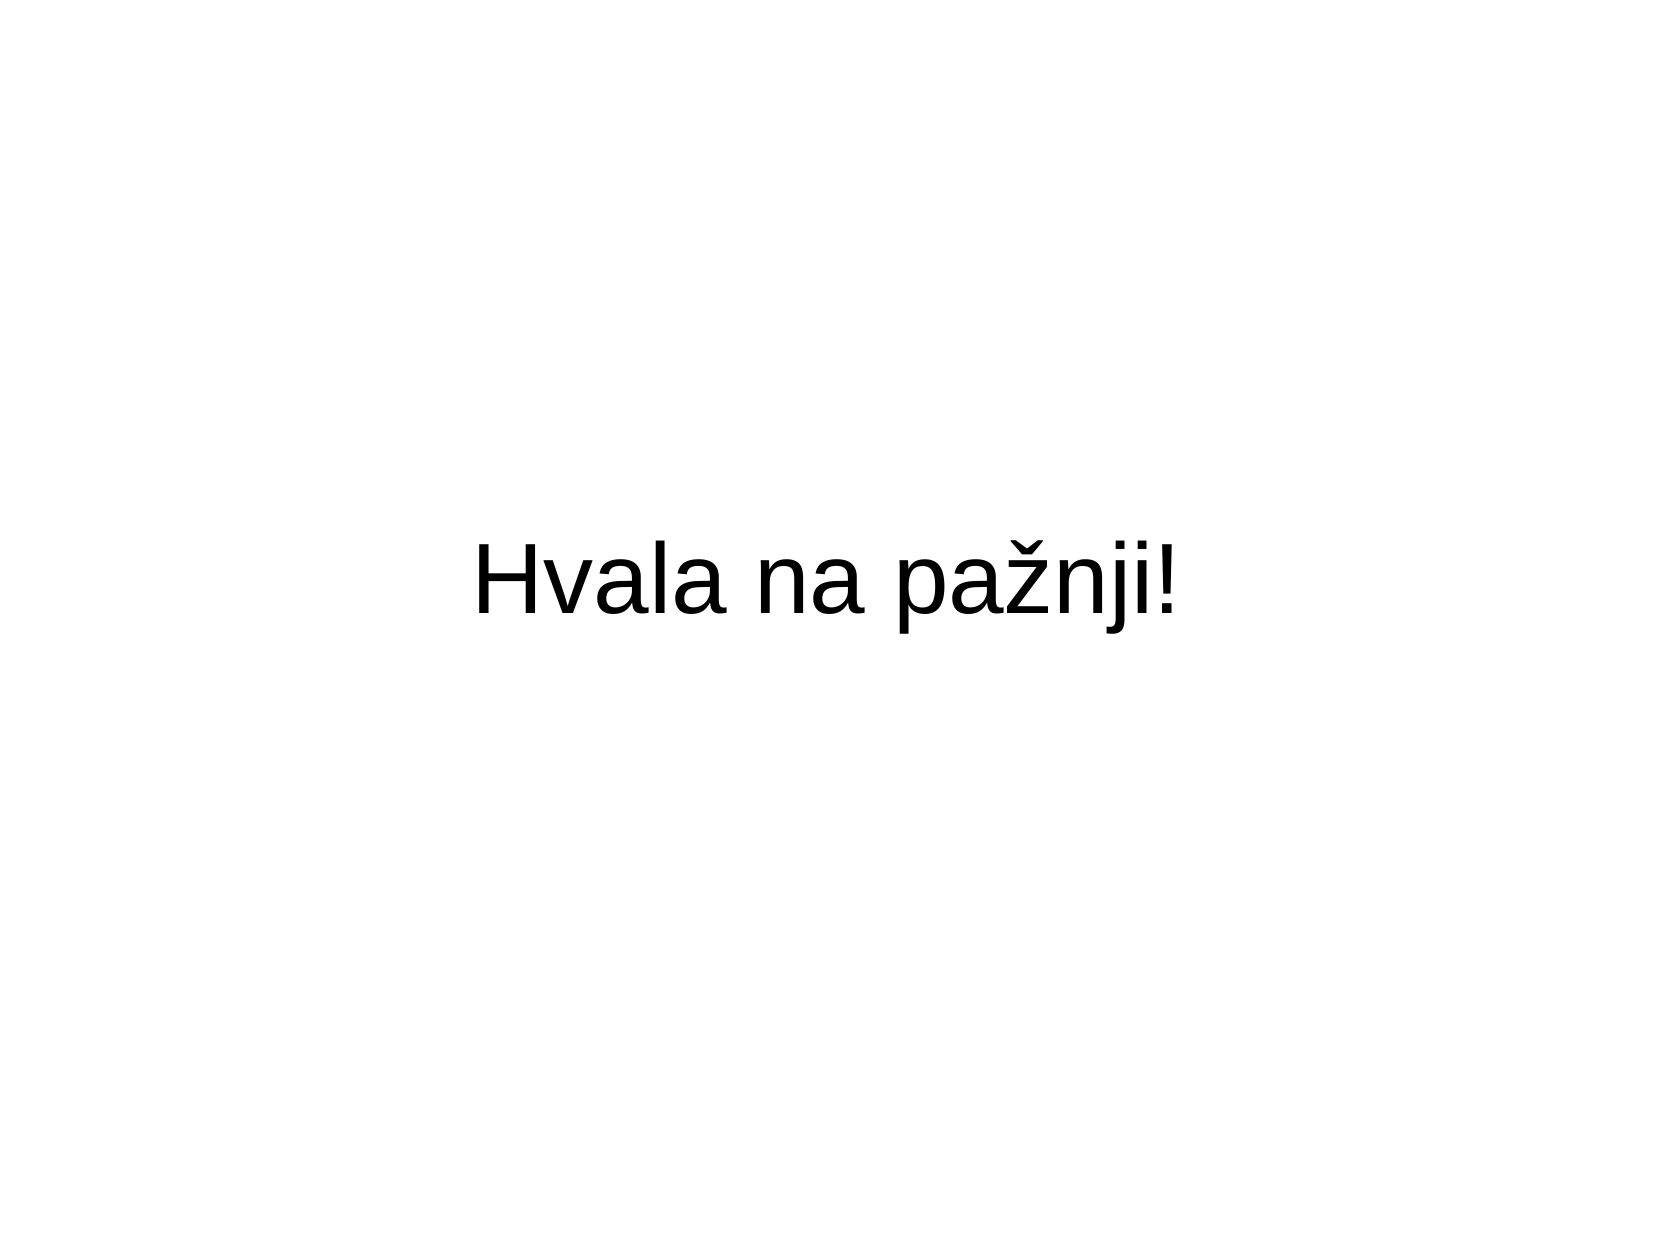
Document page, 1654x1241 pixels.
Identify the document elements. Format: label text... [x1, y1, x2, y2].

subtitle Hvala na pažnji! [82, 49, 1571, 1109]
